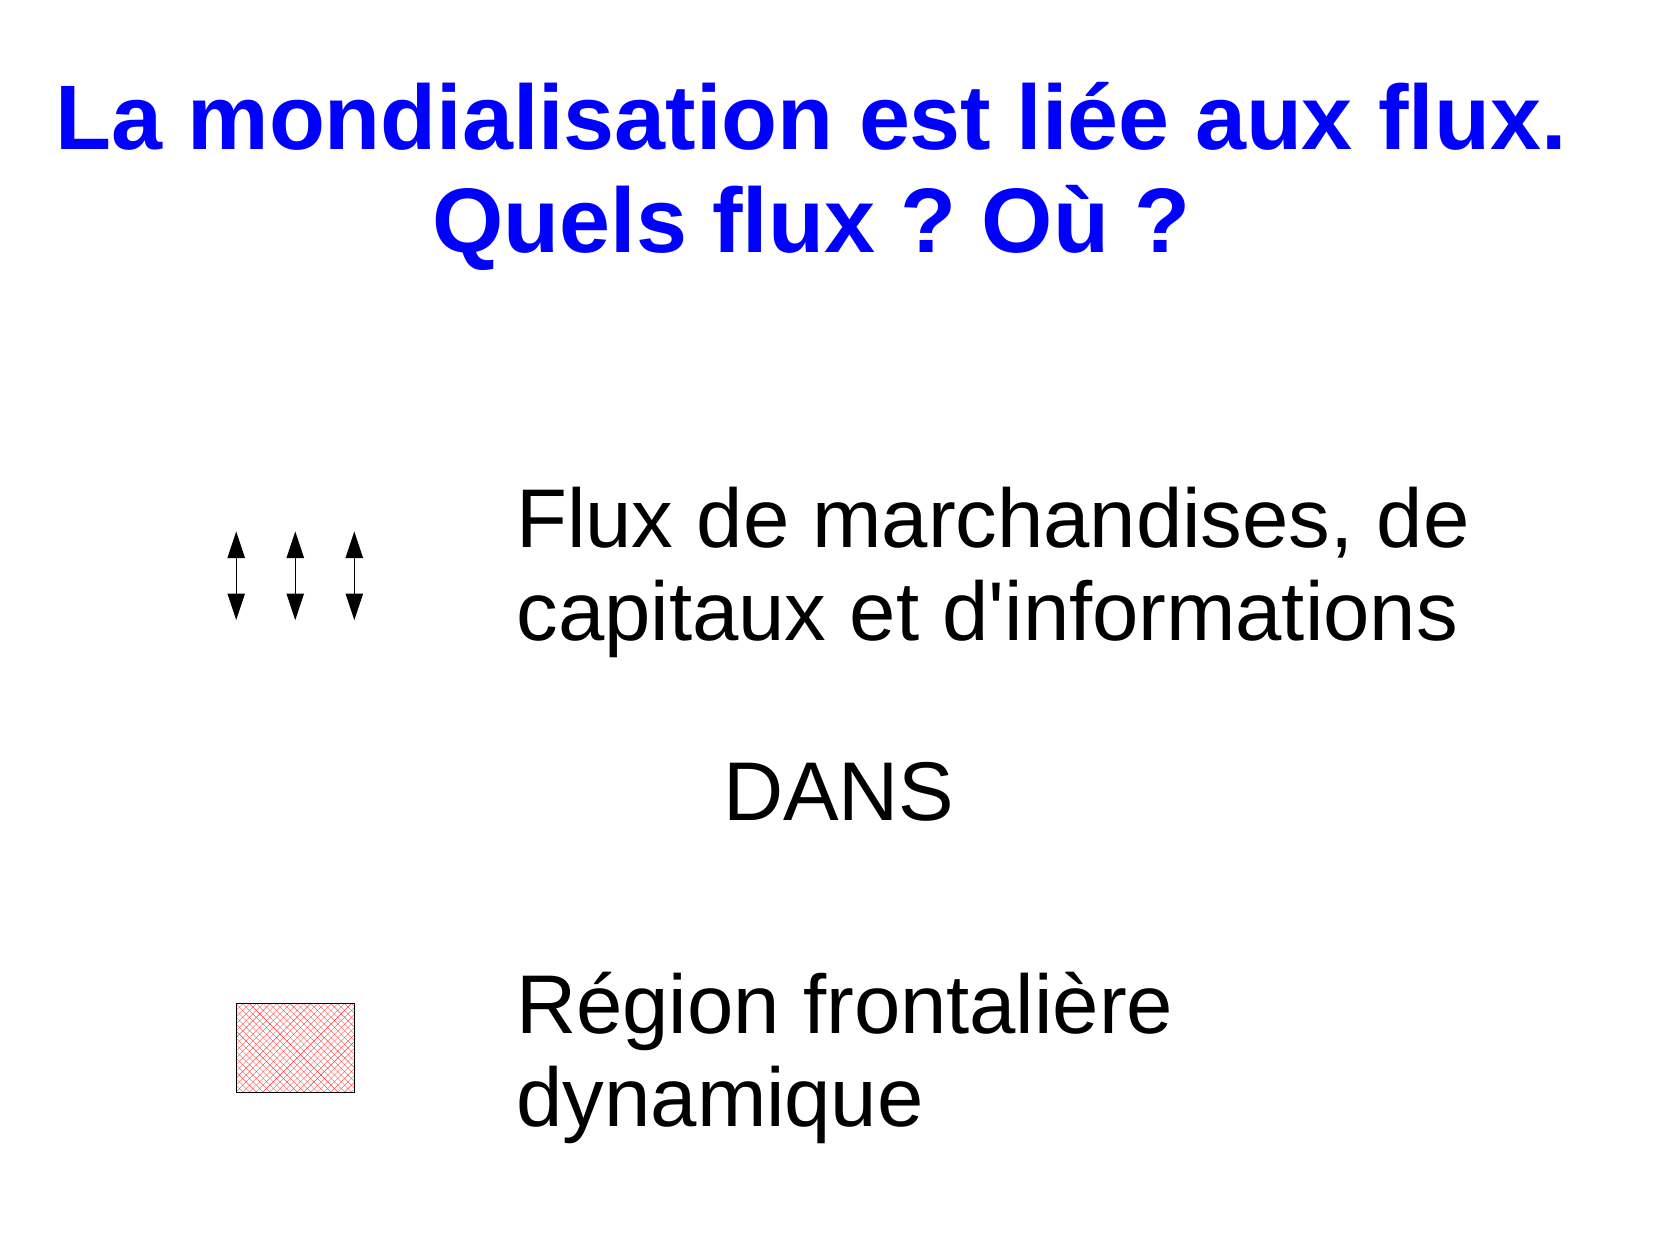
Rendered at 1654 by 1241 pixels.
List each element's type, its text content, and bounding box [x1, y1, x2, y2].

text_box Région frontalière dynamique [501, 950, 1565, 1152]
text_box DANS [708, 738, 1123, 847]
text_box La mondialisation est liée aux flux. Quels flux ? Où ? [29, 59, 1595, 279]
text_box [236, 1003, 355, 1093]
text_box Flux de marchandises, de capitaux et d'informations [501, 464, 1565, 666]
